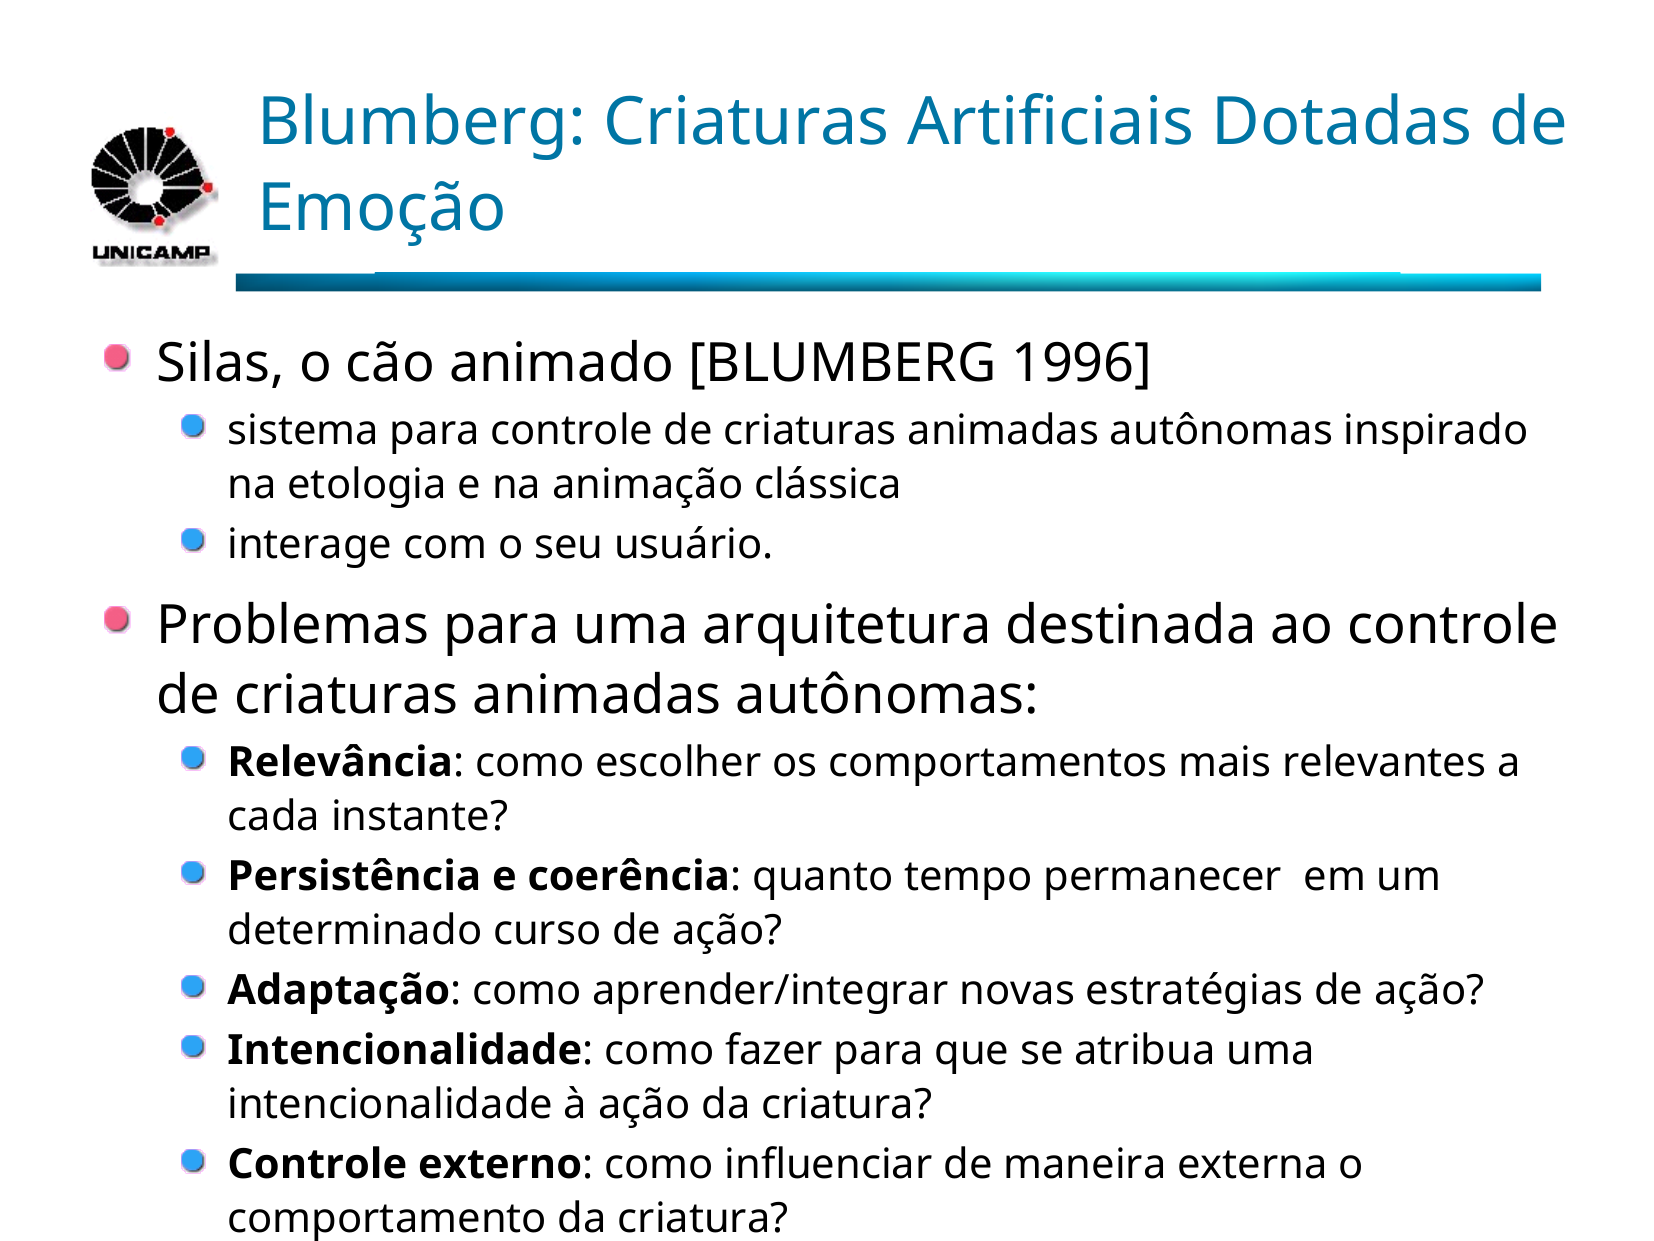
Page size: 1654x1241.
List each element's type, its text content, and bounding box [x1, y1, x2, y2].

picture [125, 272, 1654, 295]
list Silas, o cão animado [BLUMBERG 1996] sistema para controle de criaturas animadas autônomas inspirado na etologia e na animação clássica interage com o seu usuário. Problemas para uma arquitetura destinada ao controle de criaturas animadas autônomas: Relevância: como escolher os comportamentos mais relevantes a cada instante? Persistência e coerência: quanto tempo permanecer em um determinado curso de ação? Adaptação: como aprender/integrar novas estratégias de ação? Intencionalidade: como fazer para que se atribua uma intencionalidade à ação da criatura? Controle externo: como influenciar de maneira externa o comportamento da criatura? [85, 324, 1565, 1182]
title Blumberg: Criaturas Artificiais Dotadas de Emoção [257, 41, 1581, 248]
